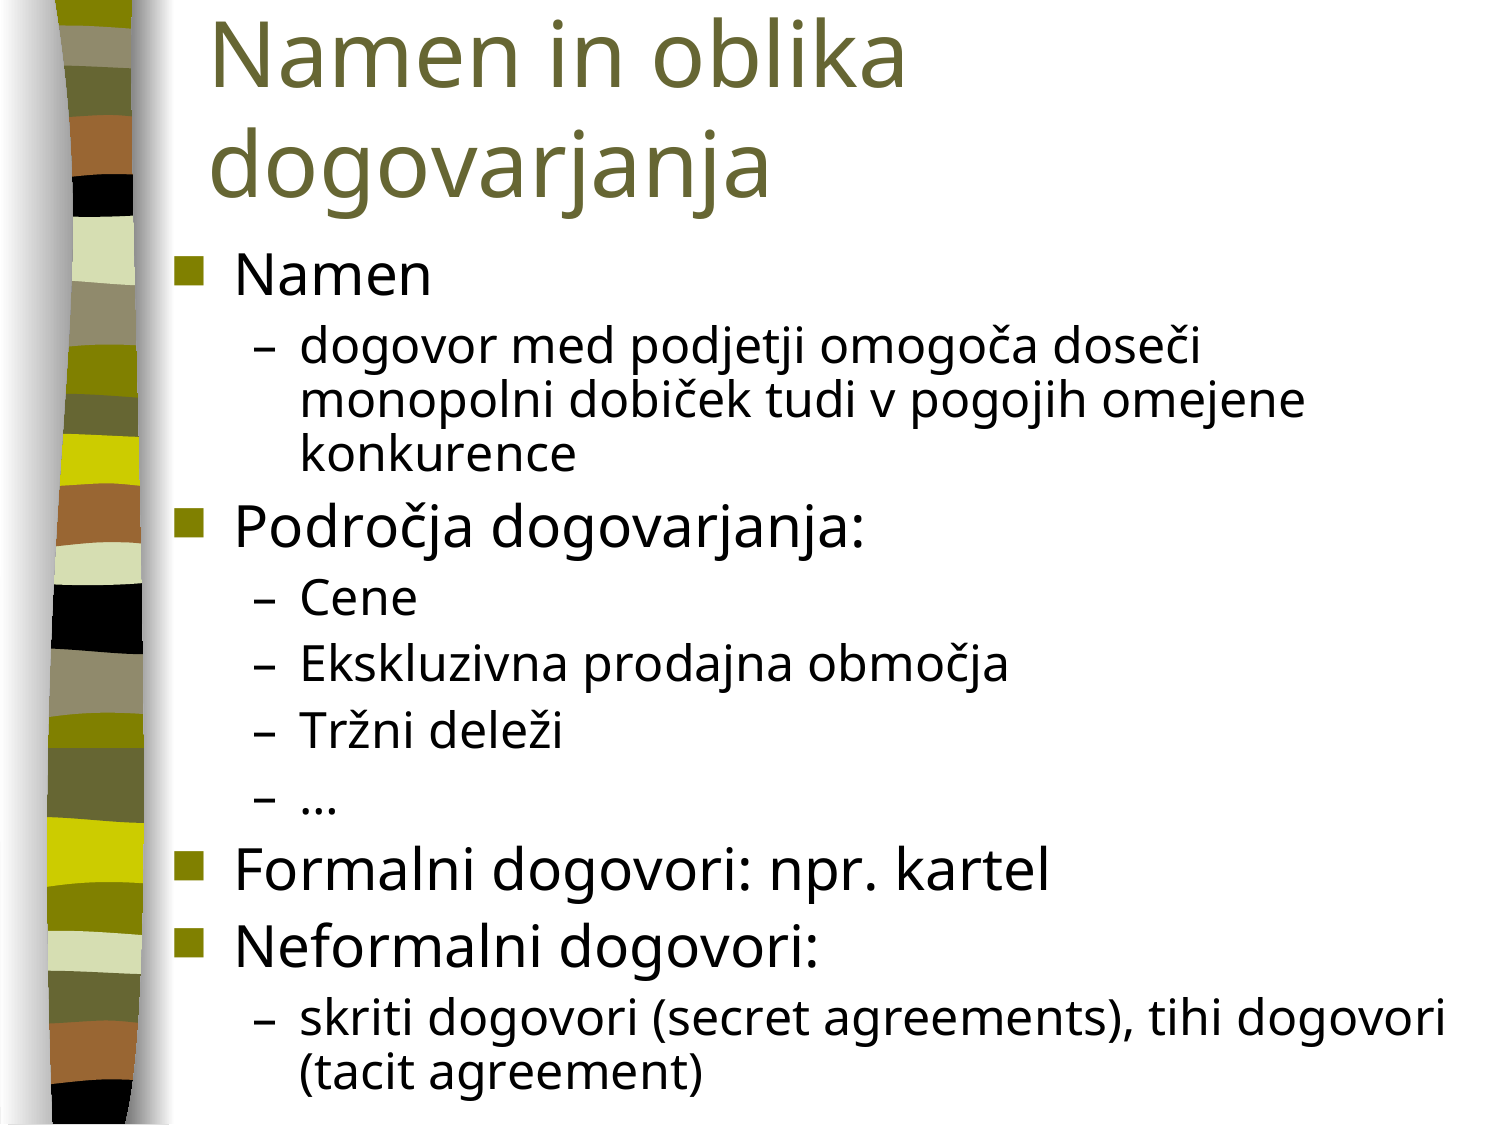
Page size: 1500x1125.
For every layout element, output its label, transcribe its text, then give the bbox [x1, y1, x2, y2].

title Namen in oblika dogovarjanja [192, 12, 1468, 201]
list Namen dogovor med podjetji omogoča doseči monopolni dobiček tudi v pogojih omejene konkurence Področja dogovarjanja: Cene Ekskluzivna prodajna območja Tržni deleži … Formalni dogovori: npr. kartel Neformalni dogovori: skriti dogovori (secret agreements), tihi dogovori (tacit agreement) [162, 237, 1469, 1063]
